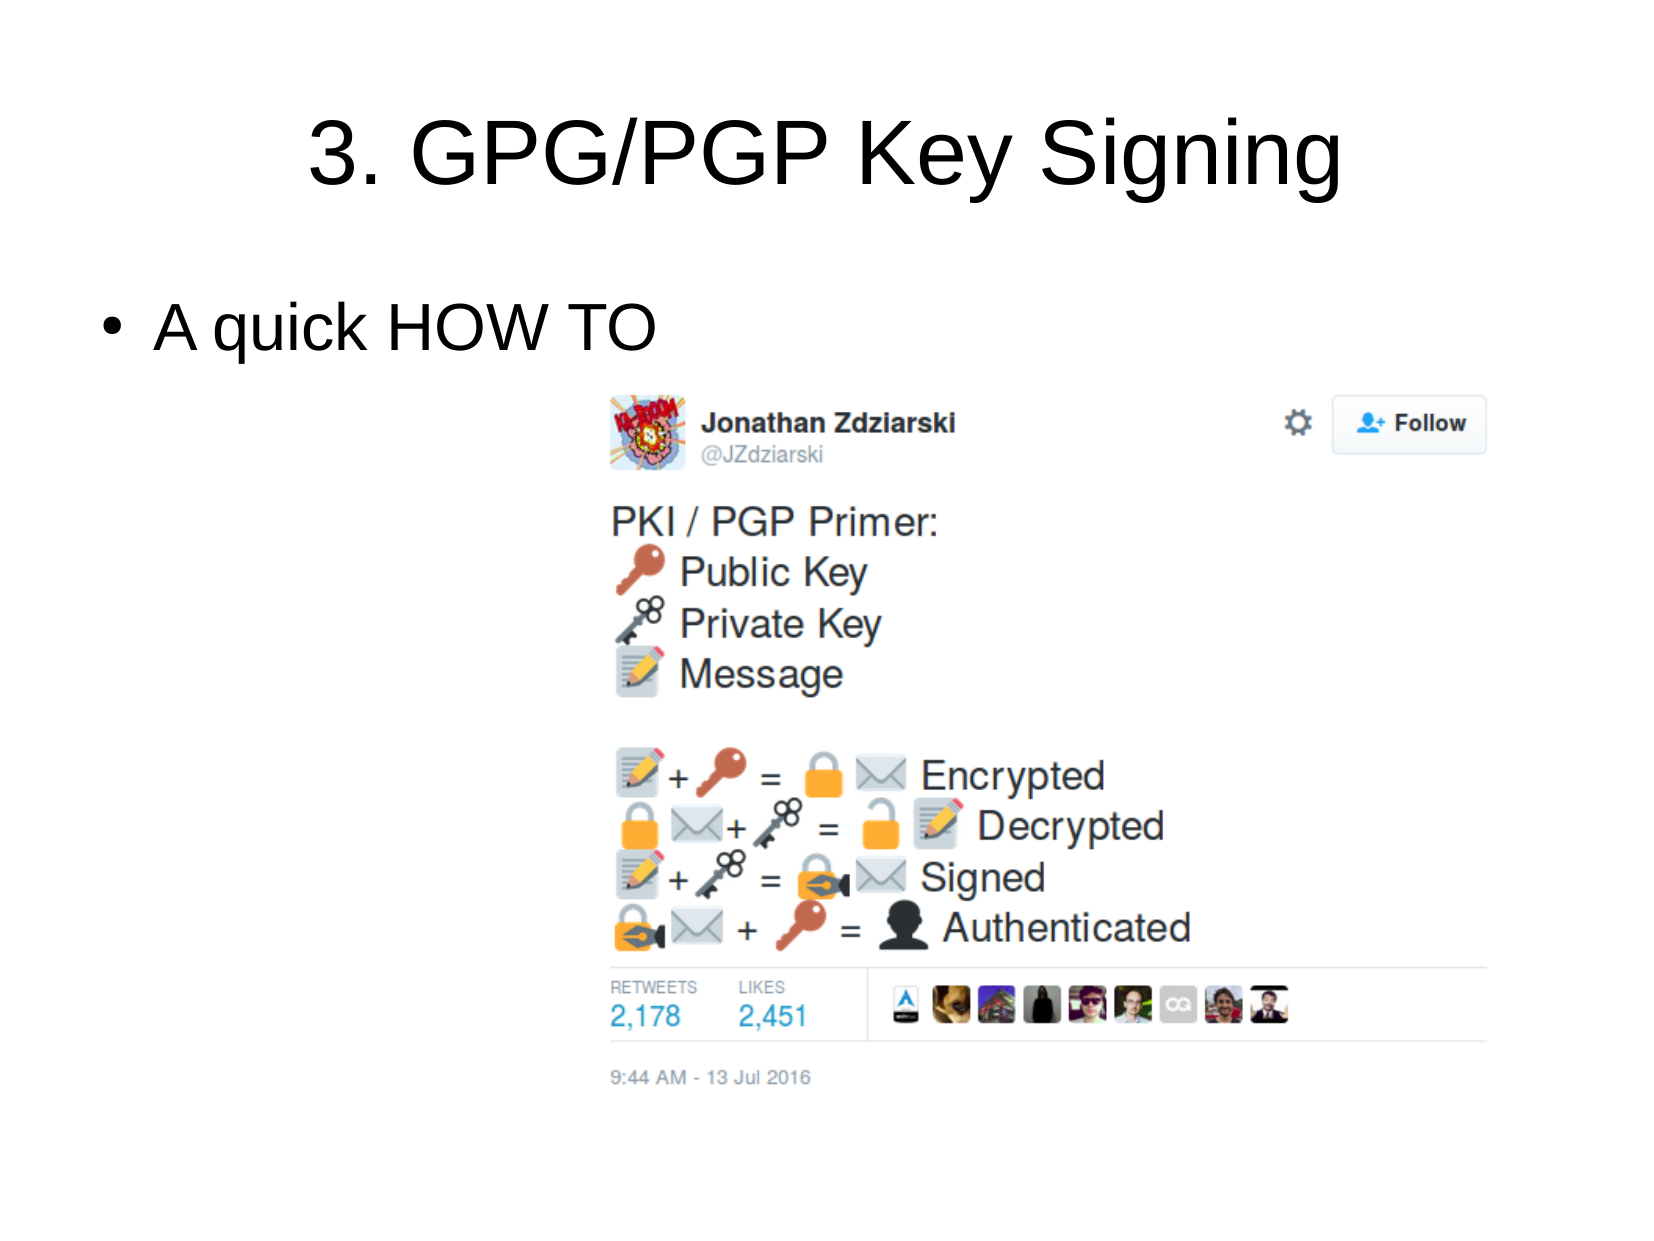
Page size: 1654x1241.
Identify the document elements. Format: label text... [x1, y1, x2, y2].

picture [576, 389, 1531, 1097]
list A quick HOW TO [82, 290, 1571, 1010]
title 3. GPG/PGP Key Signing [82, 49, 1571, 257]
